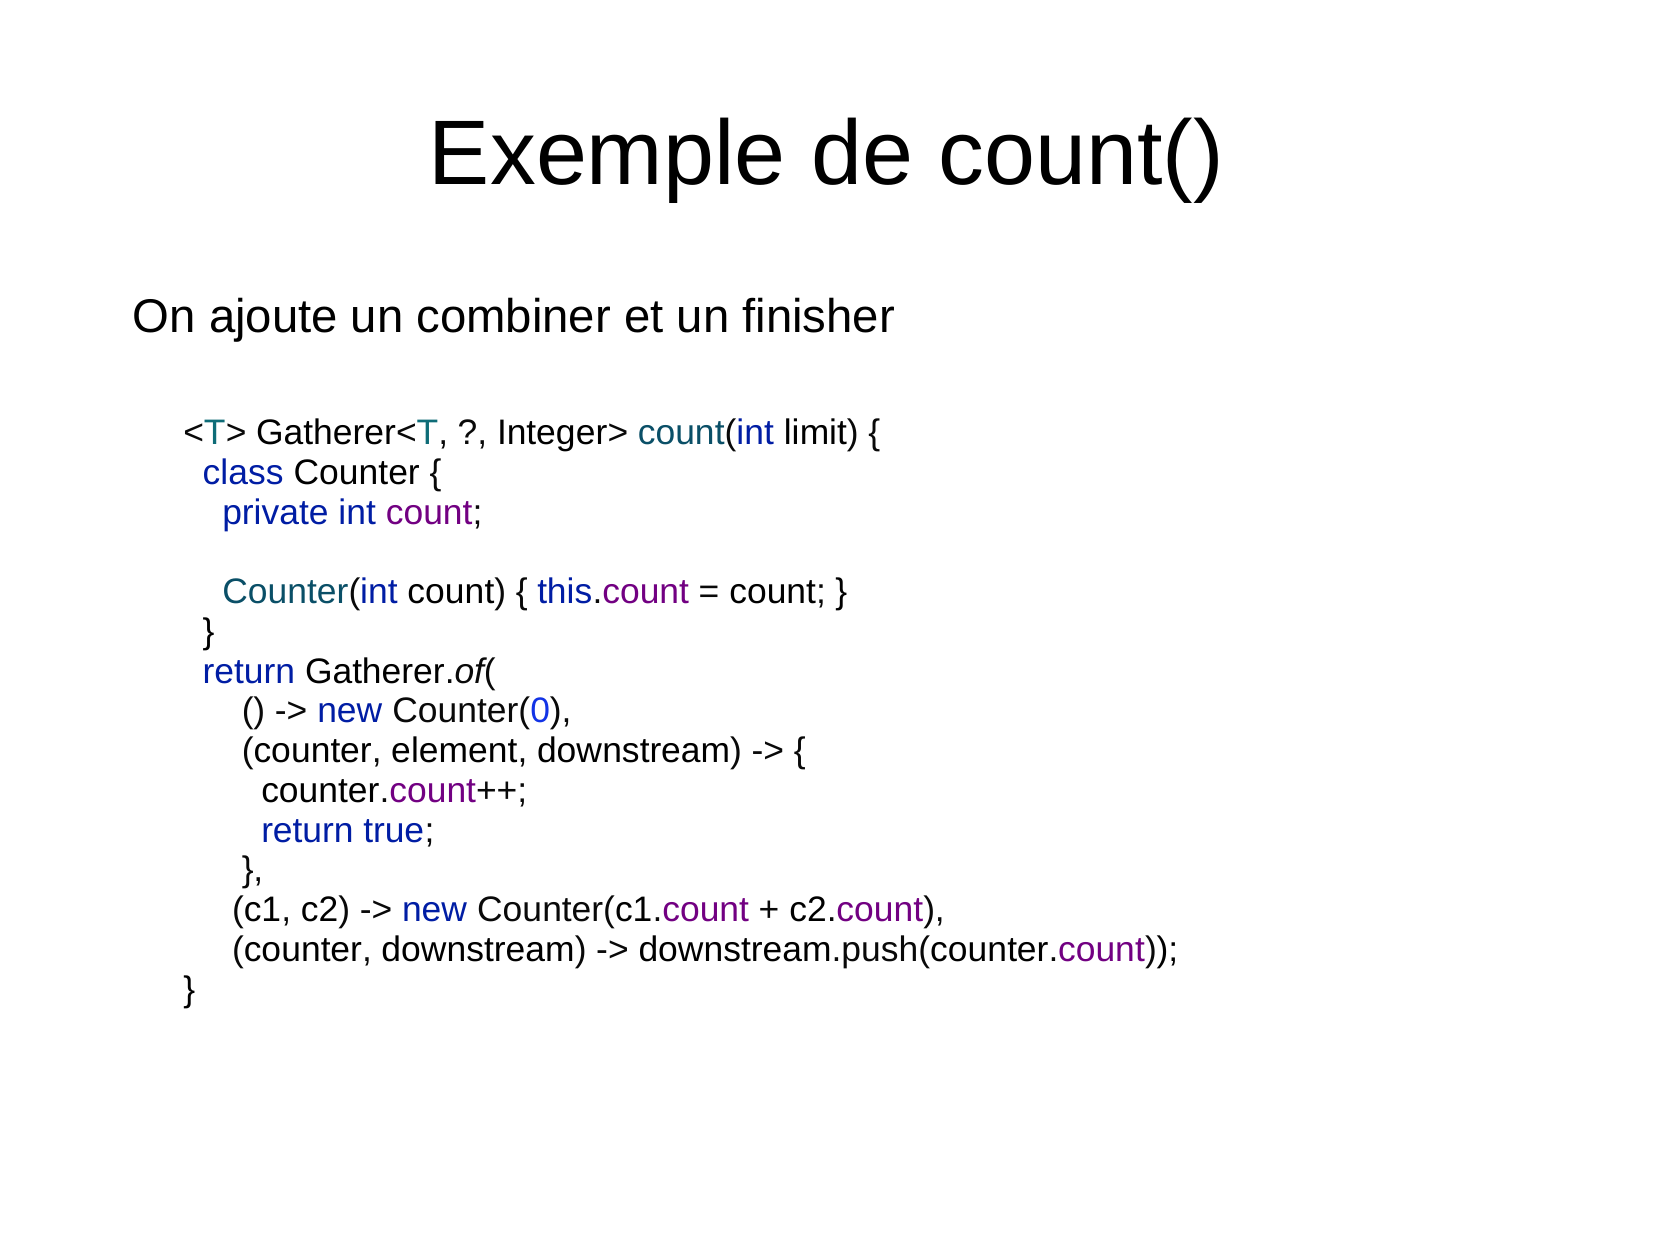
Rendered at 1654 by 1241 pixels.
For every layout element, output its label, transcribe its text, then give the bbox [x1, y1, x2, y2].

title Exemple de count() [82, 49, 1571, 257]
list On ajoute un combiner et un finisher <T> Gatherer<T, ?, Integer> count(int limit) { class Counter { private int count; Counter(int count) { this.count = count; } } return Gatherer.of( () -> new Counter(0), (counter, element, downstream) -> { counter.count++; return true; }, (c1, c2) -> new Counter(c1.count + c2.count), (counter, downstream) -> downstream.push(counter.count)); } [82, 290, 1571, 1010]
